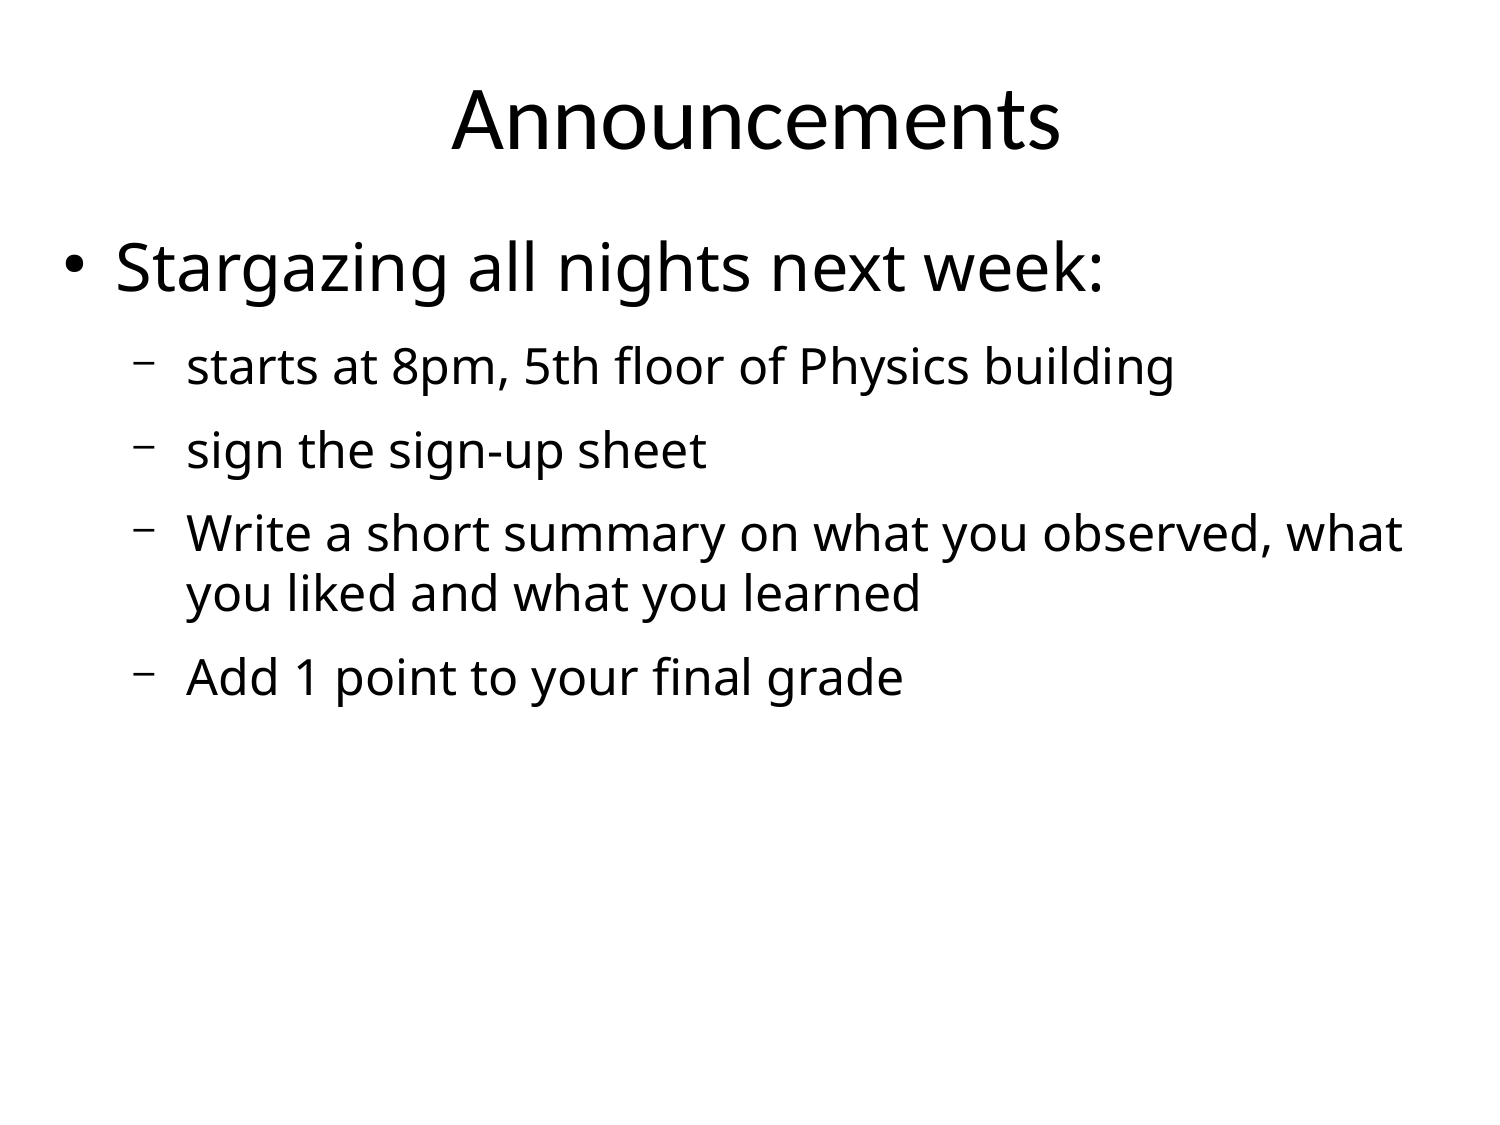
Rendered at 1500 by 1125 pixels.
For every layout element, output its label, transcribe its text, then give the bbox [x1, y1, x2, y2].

title Announcements [45, 29, 1471, 196]
list Stargazing all nights next week: starts at 8pm, 5th floor of Physics building sign the sign-up sheet Write a short summary on what you observed, what you liked and what you learned Add 1 point to your final grade [45, 224, 1471, 1066]
